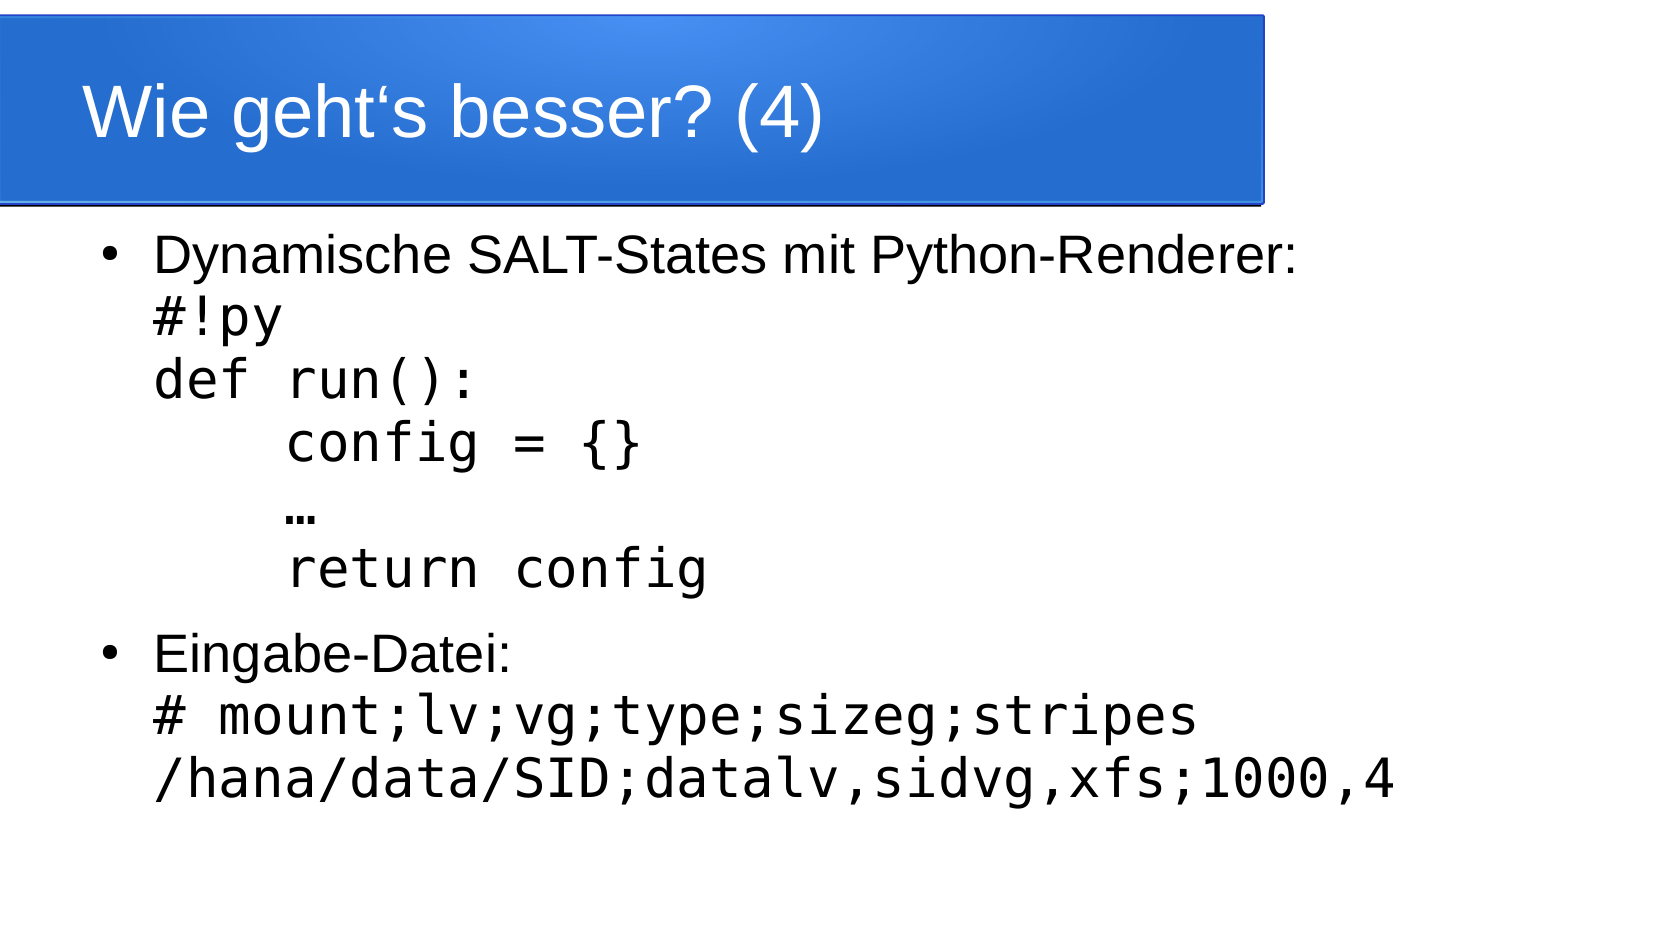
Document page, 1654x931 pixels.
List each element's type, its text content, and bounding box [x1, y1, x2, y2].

title Wie geht‘s besser? (4) [82, 35, 1235, 189]
list Dynamische SALT-States mit Python-Renderer: #!py def run(): config = {} … return config Eingabe-Datei: # mount;lv;vg;type;sizeg;stripes /hana/data/SID;datalv,sidvg,xfs;1000,4 [82, 224, 1571, 863]
